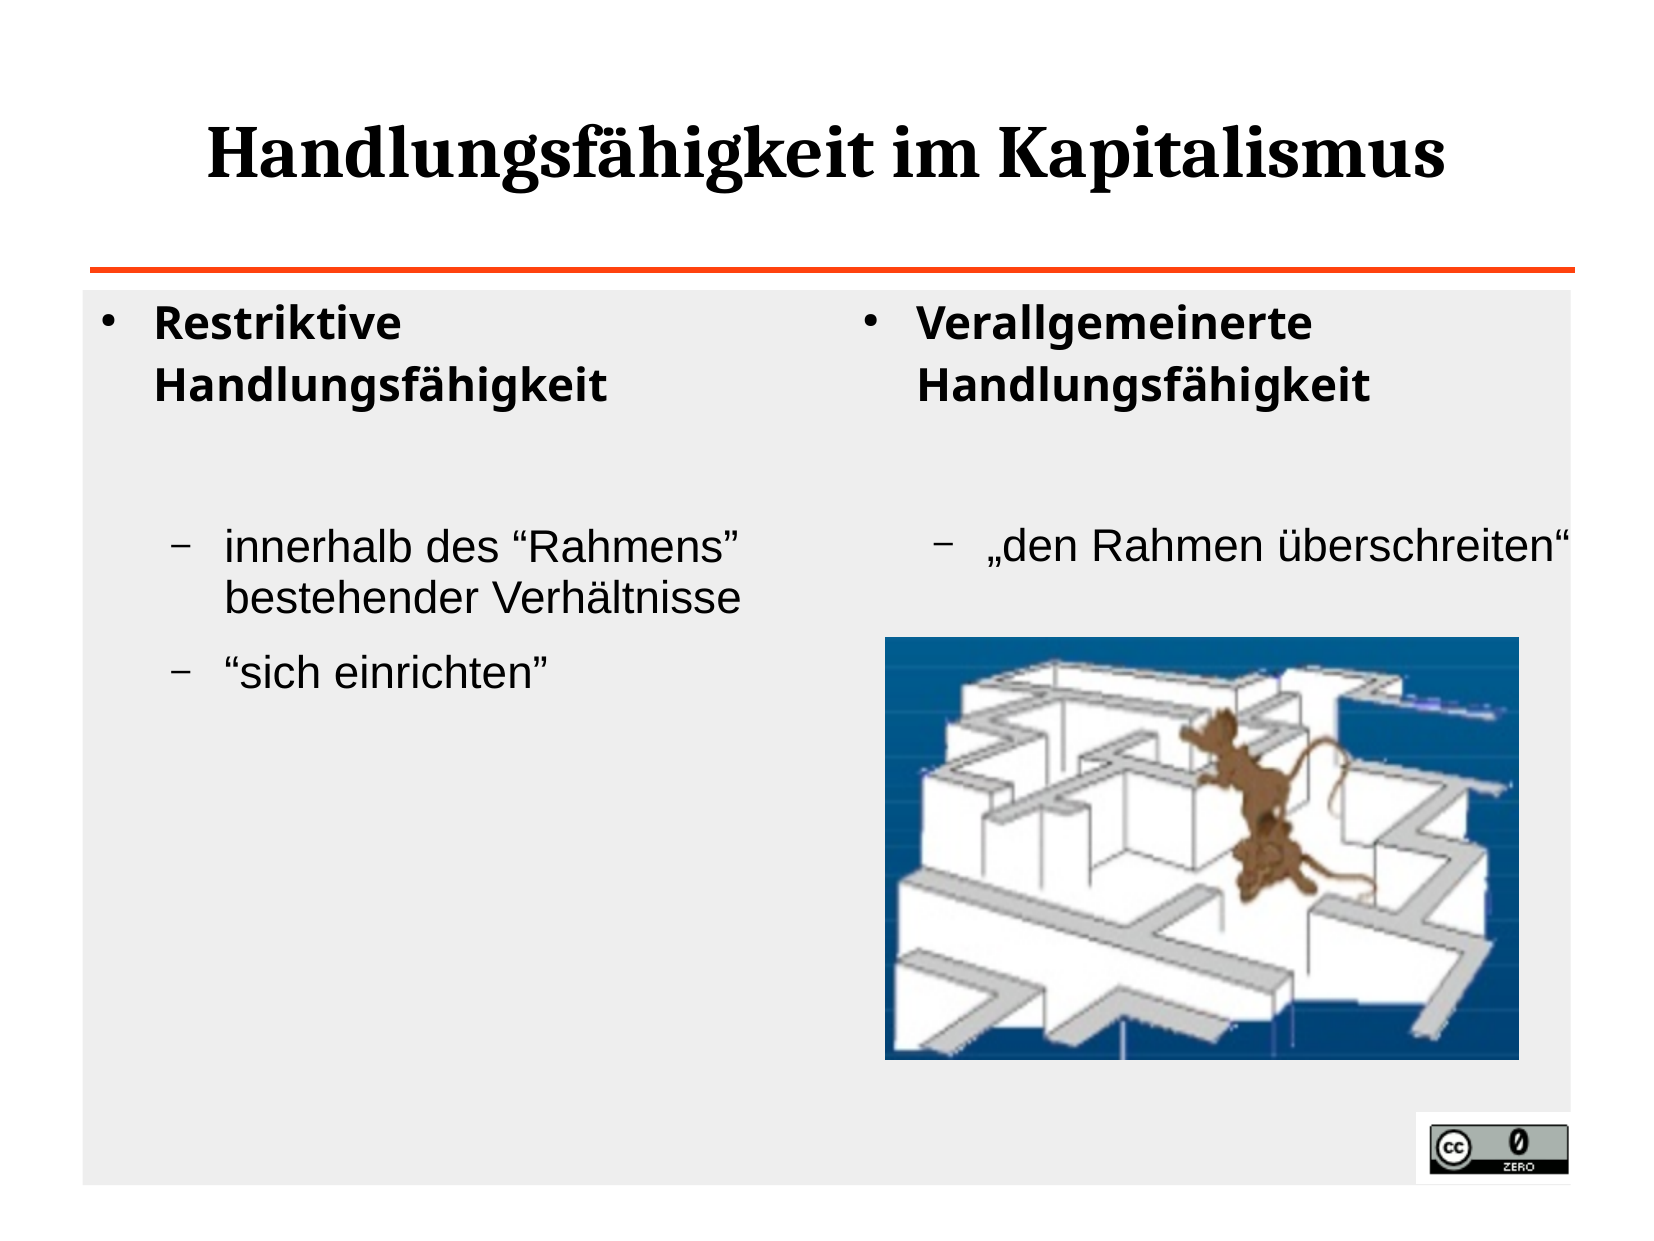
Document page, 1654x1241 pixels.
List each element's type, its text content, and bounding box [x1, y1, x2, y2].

picture [1416, 1112, 1580, 1184]
picture [885, 637, 1519, 1060]
list Restriktive Handlungsfähigkeit innerhalb des “Rahmens” bestehender Verhältnisse “sich einrichten” [82, 290, 809, 1010]
title Handlungsfähigkeit im Kapitalismus [82, 49, 1571, 257]
list Verallgemeinerte Handlungsfähigkeit „den Rahmen überschreiten“ [845, 290, 1572, 1010]
